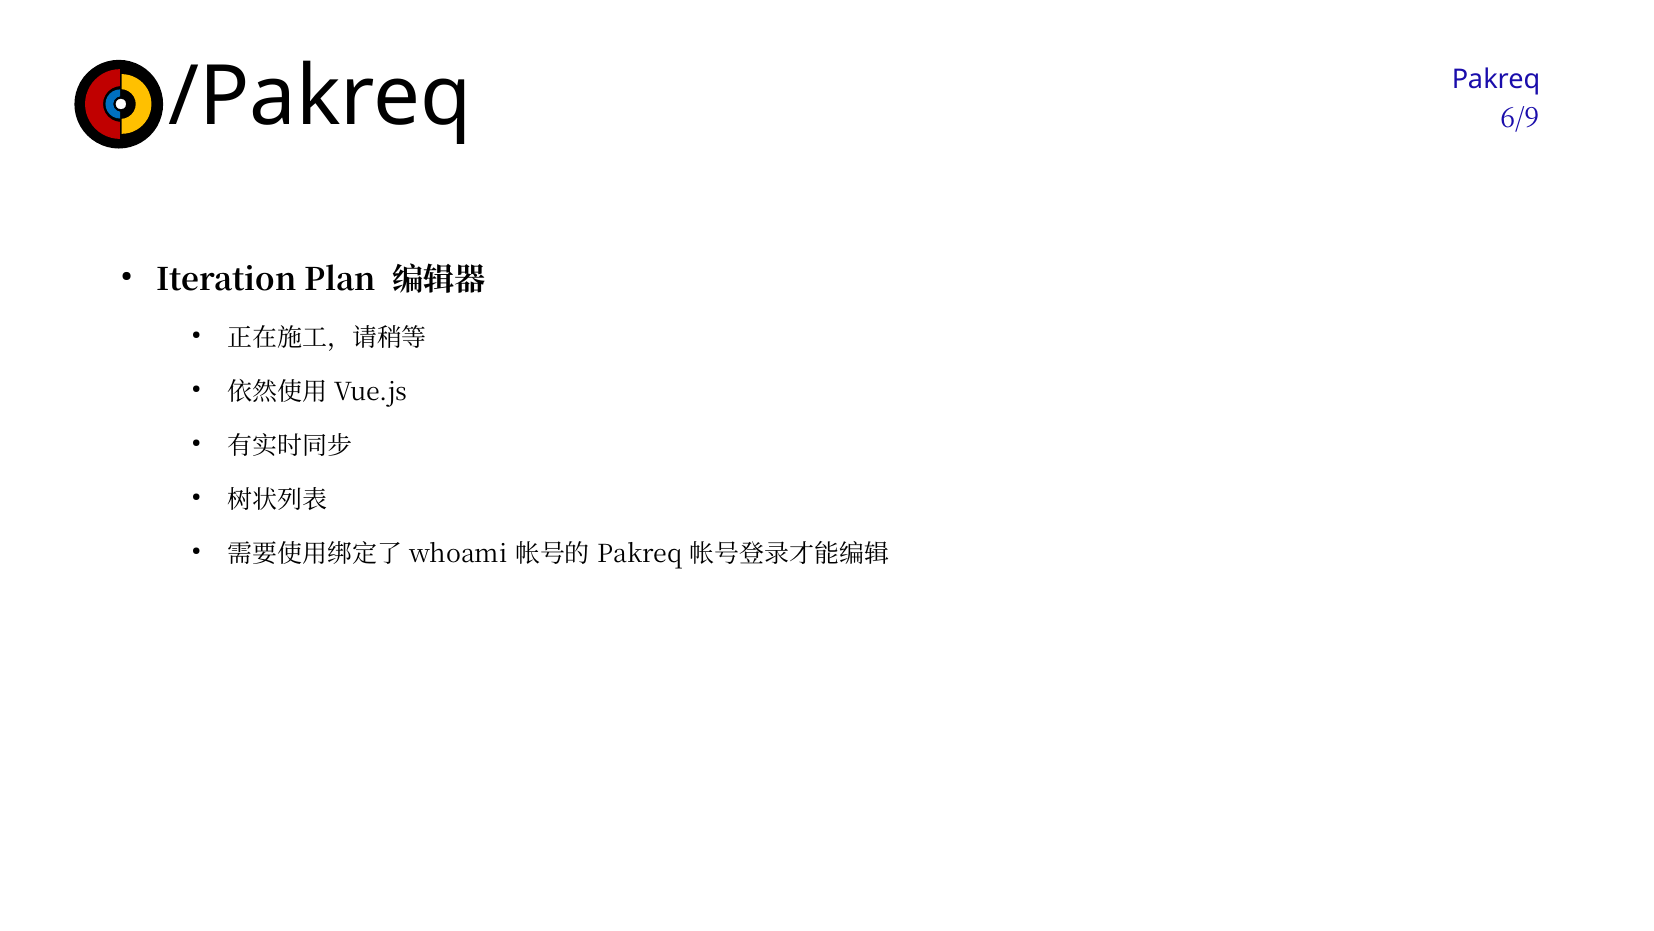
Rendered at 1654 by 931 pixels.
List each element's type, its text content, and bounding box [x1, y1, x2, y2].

text_box /Pakreq [153, 28, 697, 163]
text_box Iteration Plan 编辑器 正在施工，请稍等 依然使用Vue.js 有实时同步 树状列表 需要使用绑定了whoami帐号的Pakreq帐号登录才能编辑 [106, 224, 992, 807]
picture [71, 57, 153, 151]
text_box Pakreq <编号>/9 [1437, 52, 1615, 223]
